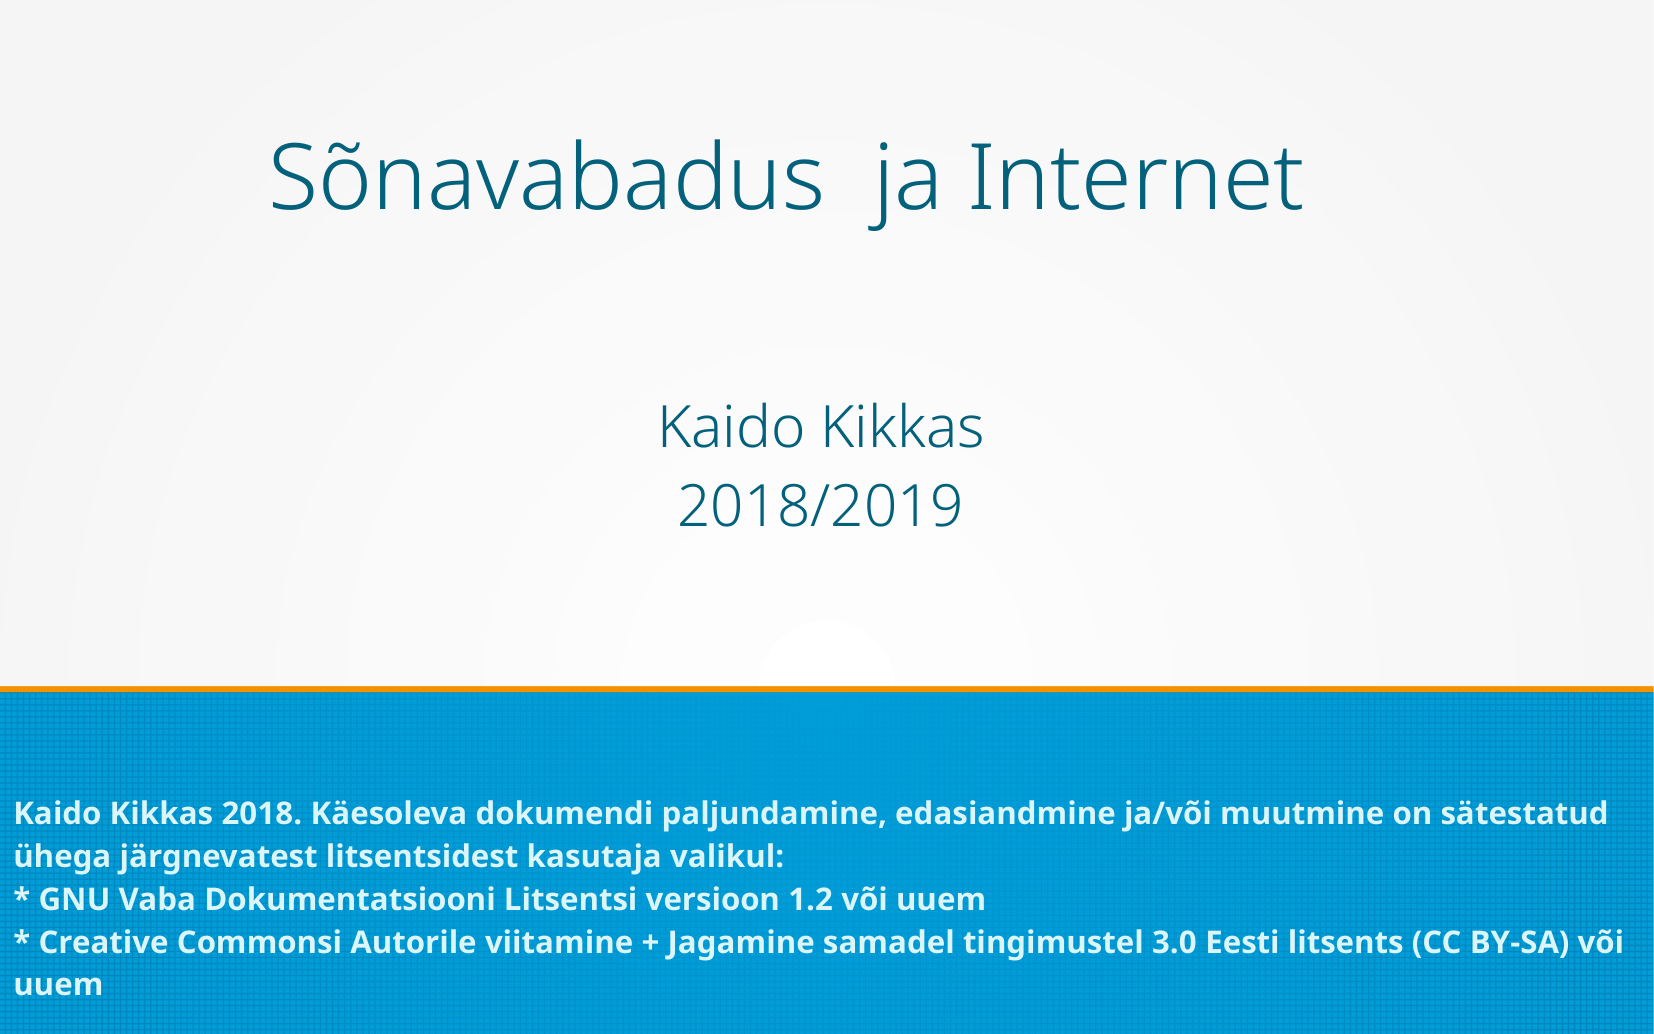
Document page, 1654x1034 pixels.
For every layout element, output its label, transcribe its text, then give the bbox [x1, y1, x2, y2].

subtitle Kaido Kikkas 2018. Käesoleva dokumendi paljundamine, edasiandmine ja/või muutmine on sätestatud ühega järgnevatest litsentsidest kasutaja valikul: * GNU Vaba Dokumentatsiooni Litsentsi versioon 1.2 või uuem * Creative Commonsi Autorile viitamine + Jagamine samadel tingimustel 3.0 Eesti litsents (CC BY-SA) või uuem [13, 791, 1630, 1004]
title Kaido Kikkas 2018/2019 [259, 345, 1382, 544]
title Sõnavabadus ja Internet [75, 37, 1501, 237]
picture [0, 0, 1654, 692]
